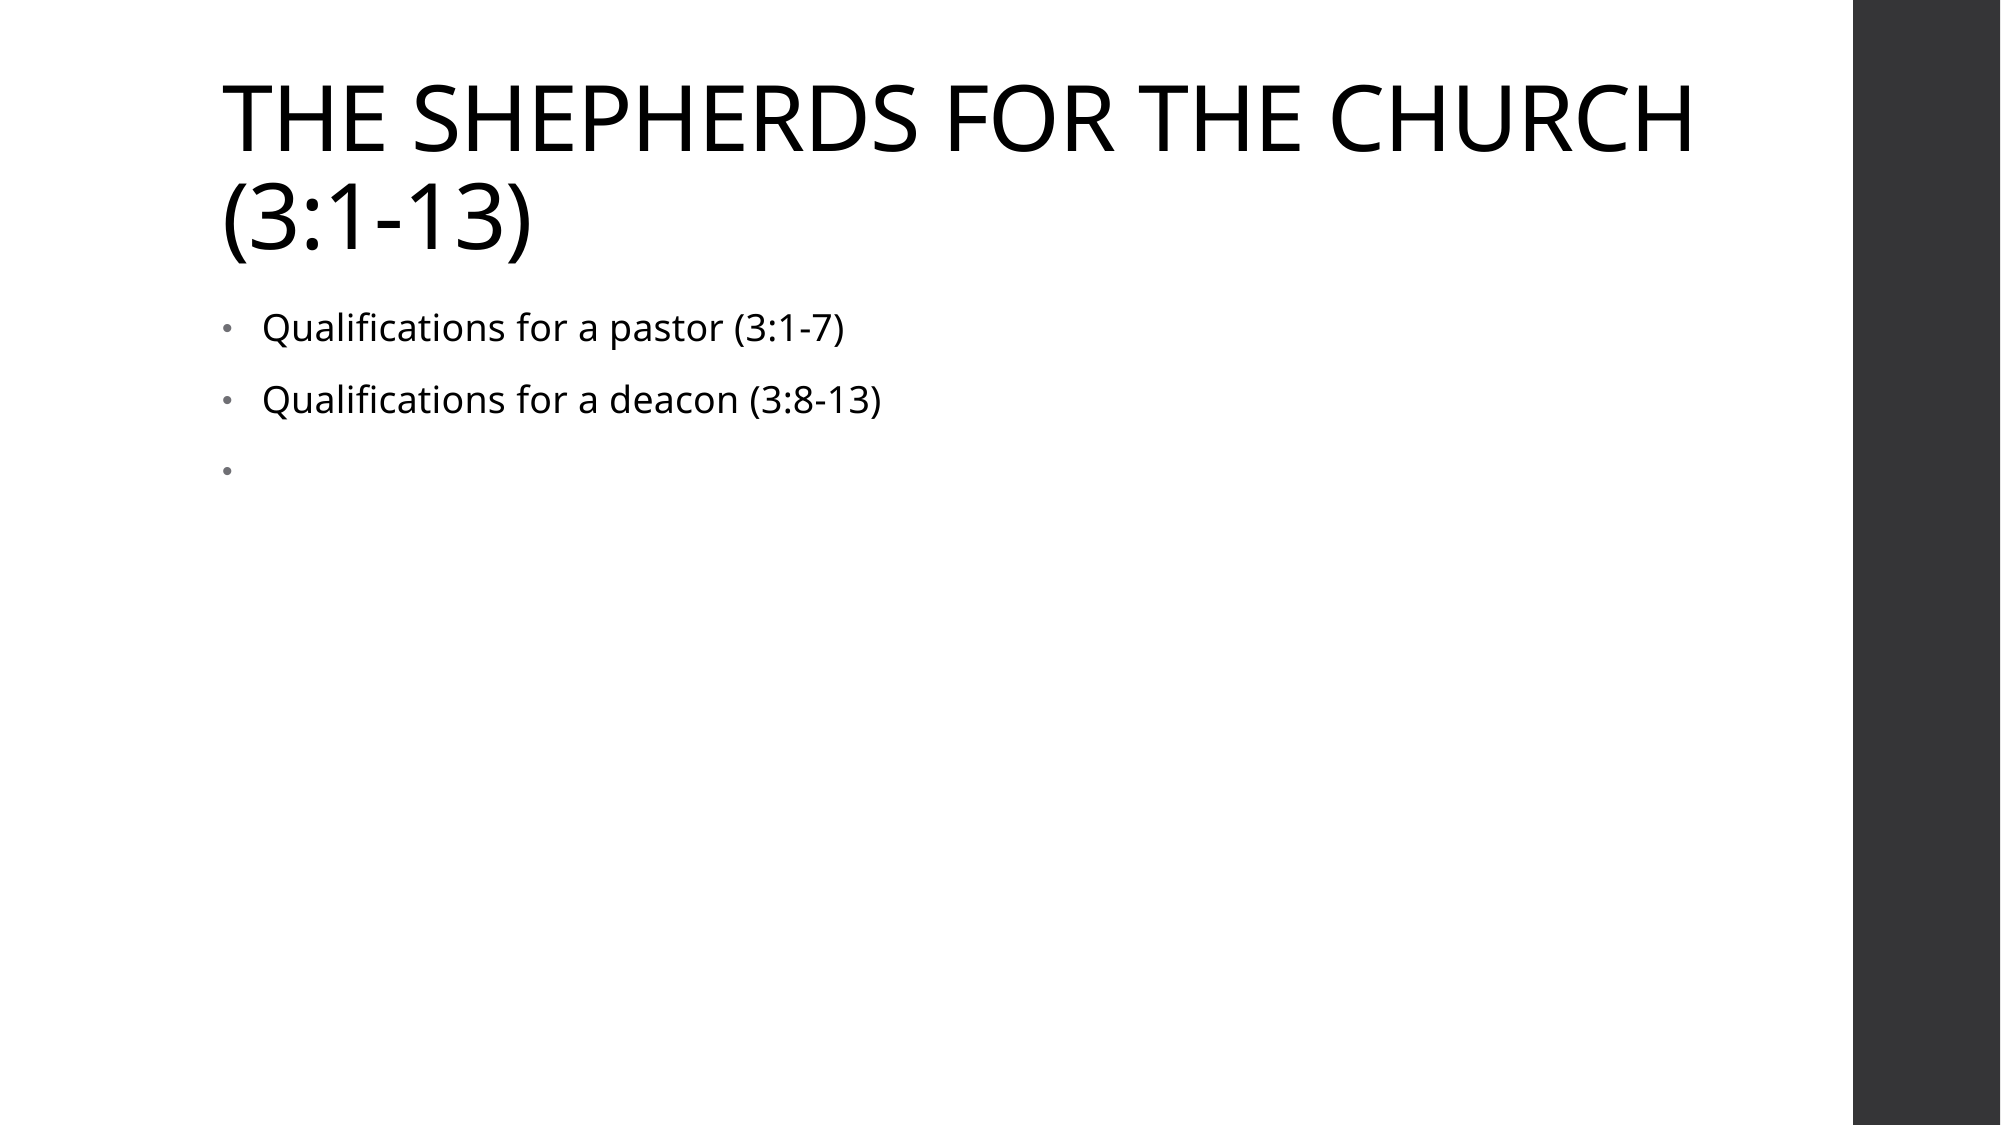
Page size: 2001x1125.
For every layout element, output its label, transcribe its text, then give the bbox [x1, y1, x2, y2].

list Qualifications for a pastor (3:1-7) Qualifications for a deacon (3:8-13) [206, 299, 1617, 1014]
title THE SHEPHERDS FOR THE CHURCH (3:1-13) [206, 60, 1797, 278]
